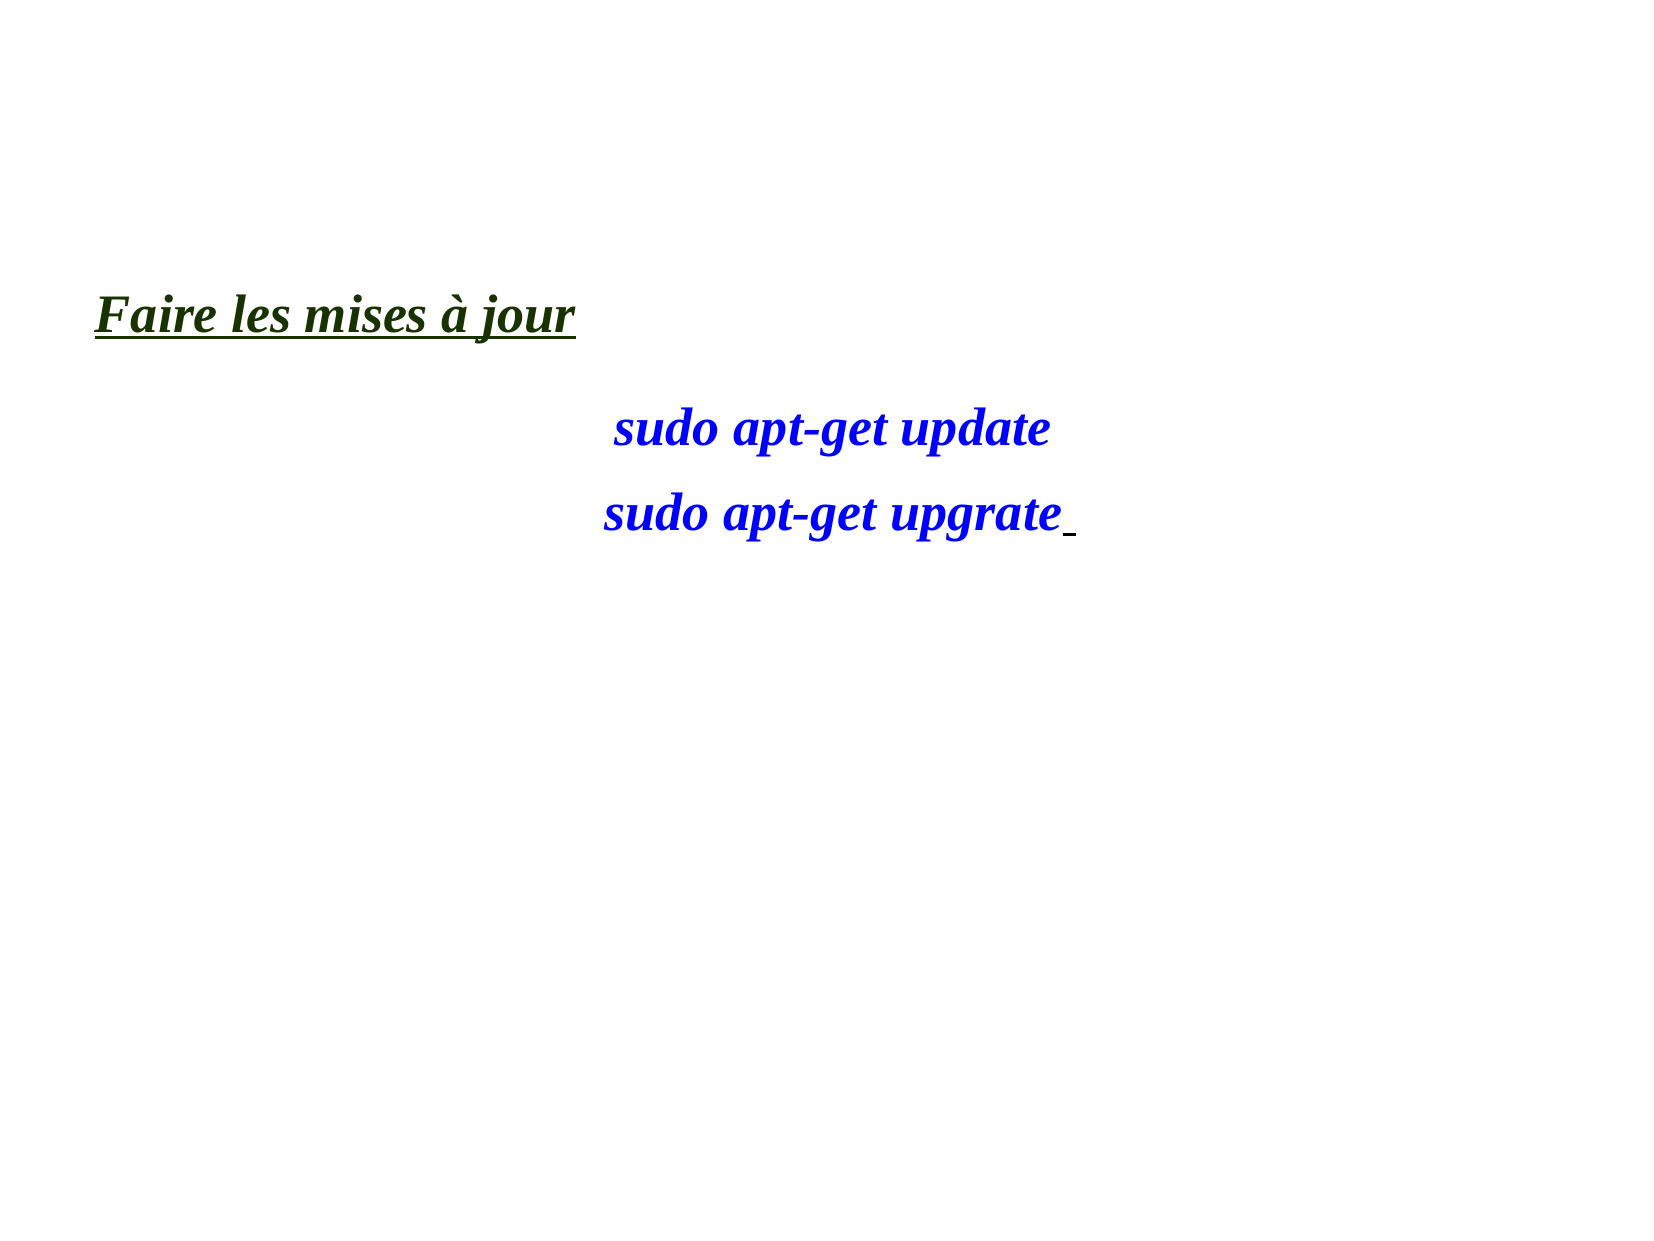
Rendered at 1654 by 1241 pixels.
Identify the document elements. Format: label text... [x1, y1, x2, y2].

subtitle Faire les mises à jour [94, 0, 1583, 795]
text_box sudo apt-get update sudo apt-get upgrate [248, 389, 1433, 976]
